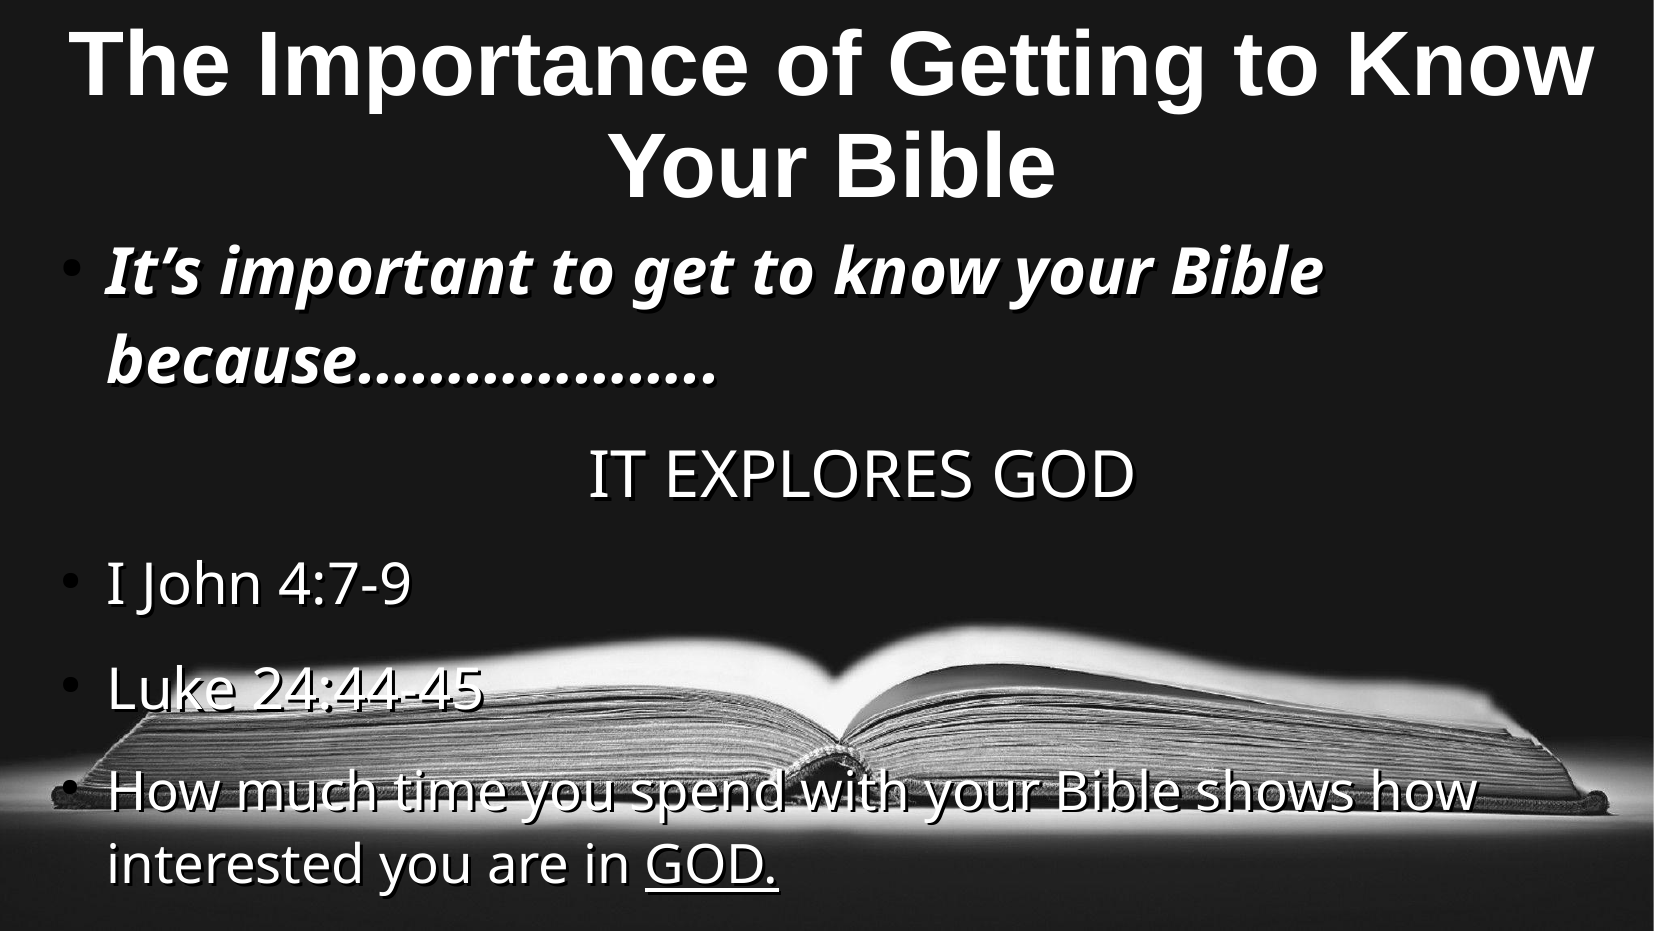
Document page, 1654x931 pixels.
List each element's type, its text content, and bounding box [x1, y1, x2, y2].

title The Importance of Getting to Know Your Bible [45, 12, 1621, 218]
list It’s important to get to know your Bible because……………….. IT EXPLORES GOD I John 4:7-9 Luke 24:44-45 How much time you spend with your Bible shows how interested you are in GOD. [45, 225, 1621, 901]
picture [0, 0, 1654, 931]
